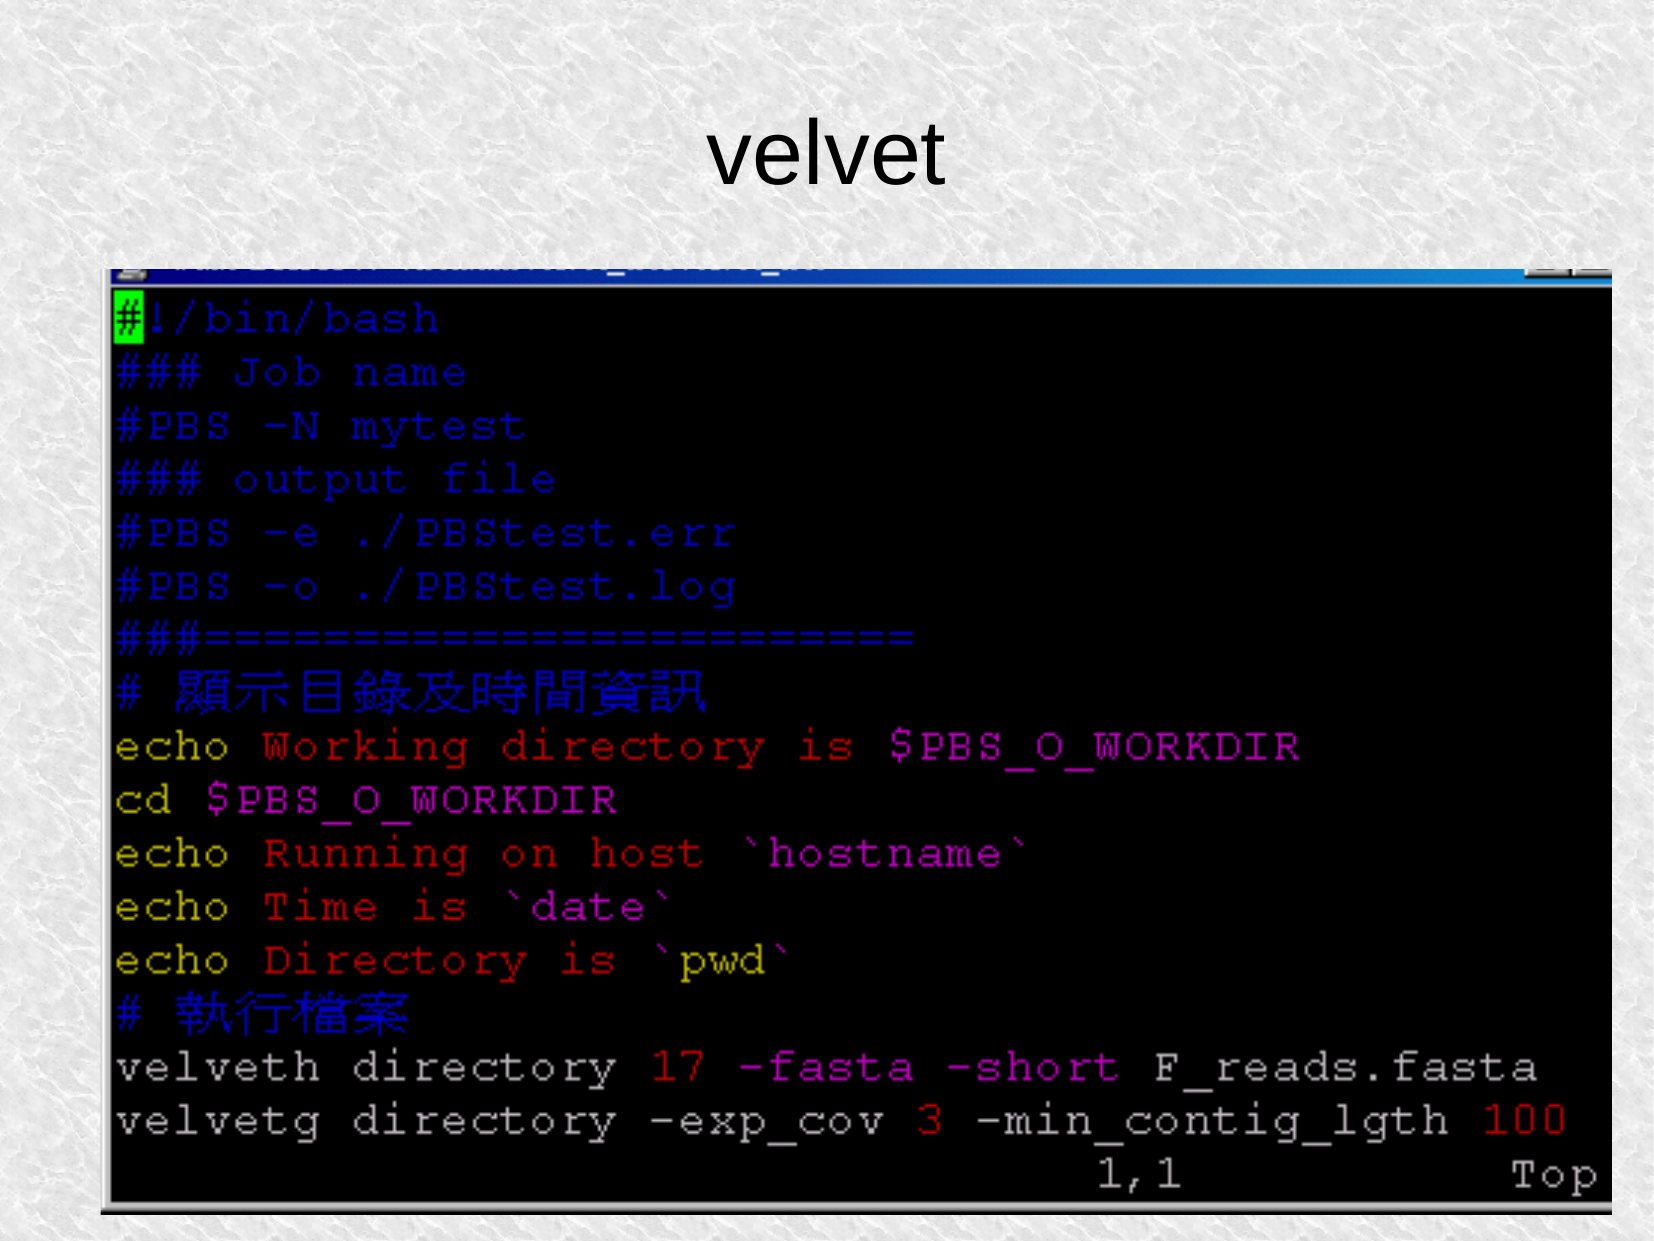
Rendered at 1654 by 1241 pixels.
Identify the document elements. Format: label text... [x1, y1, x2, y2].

picture [0, 0, 1654, 1241]
title velvet [82, 56, 1571, 250]
